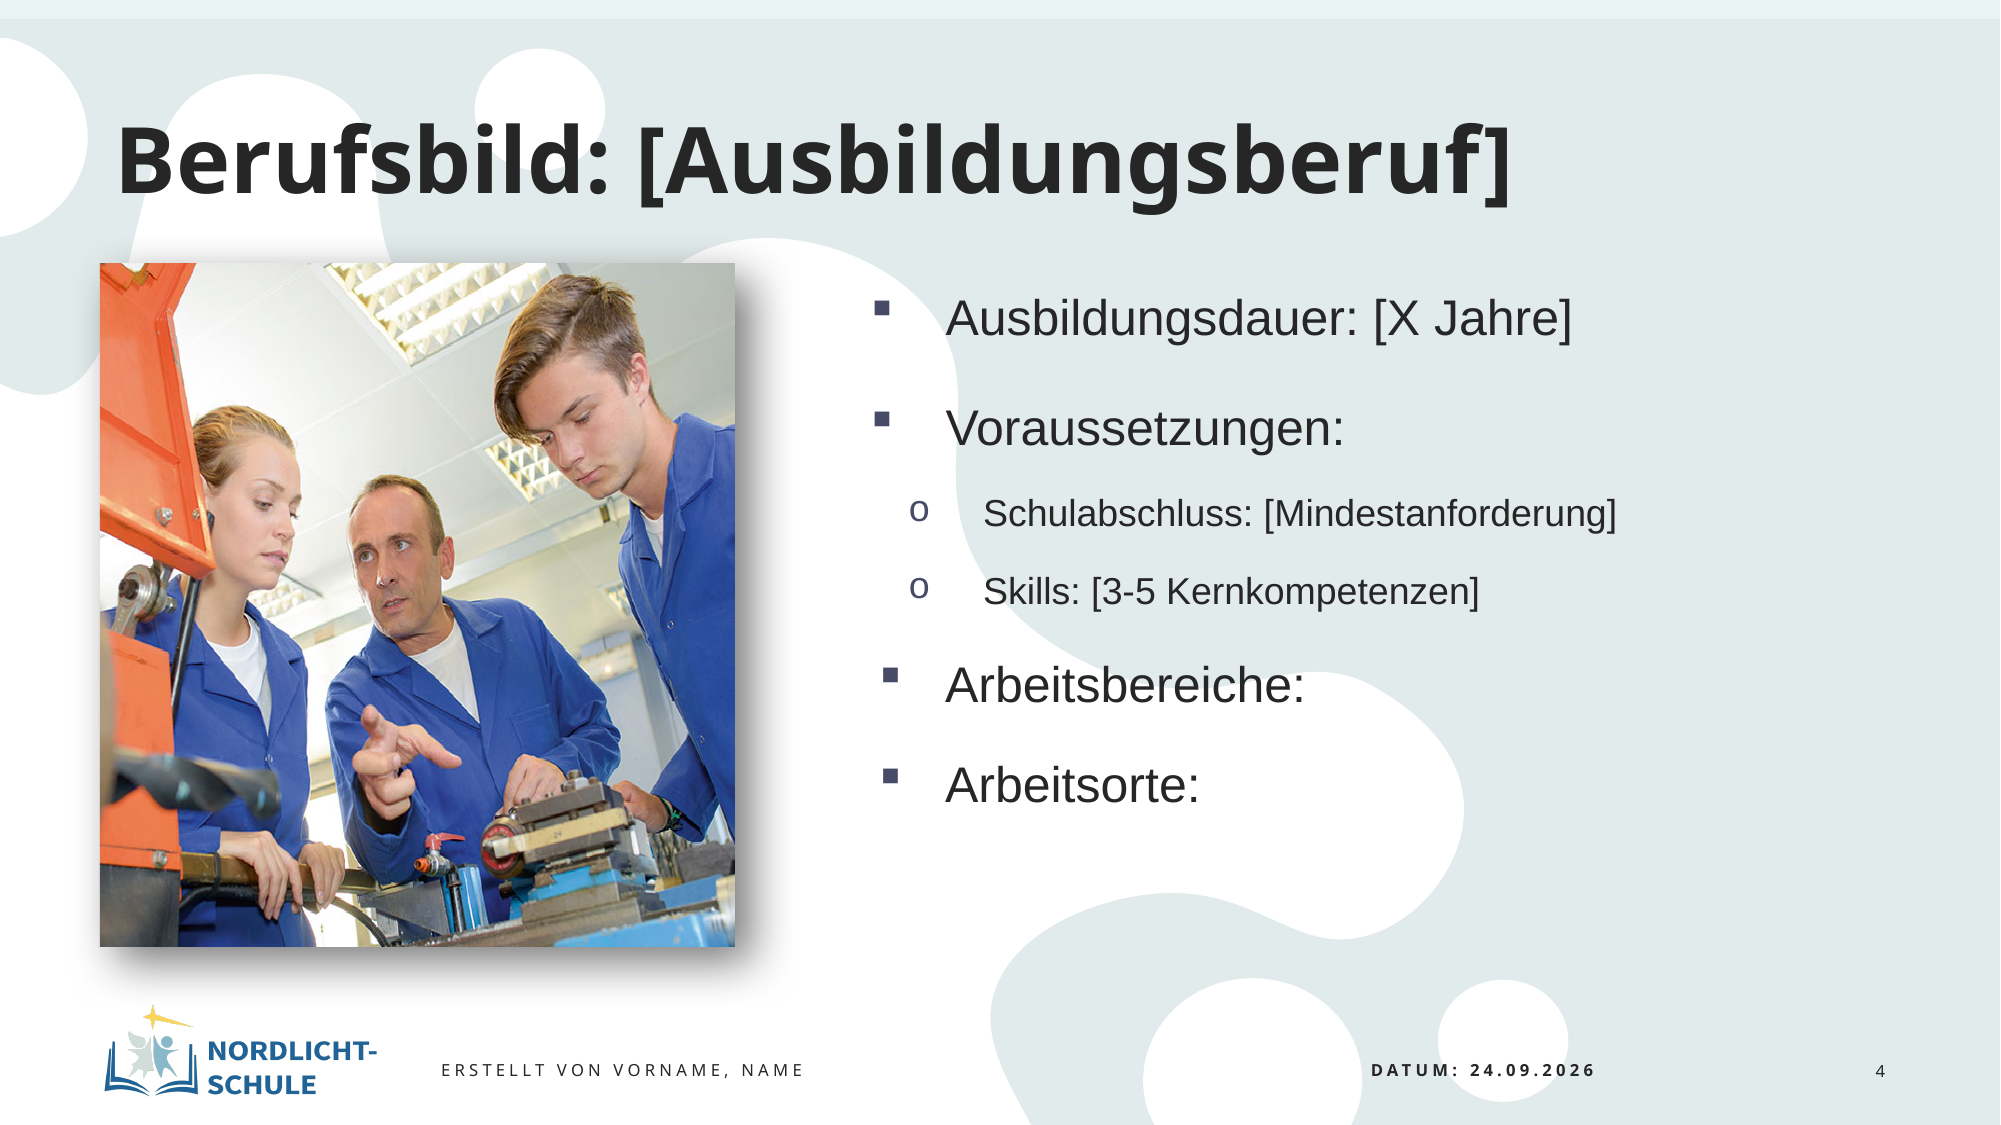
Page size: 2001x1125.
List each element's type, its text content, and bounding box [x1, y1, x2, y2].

picture [99, 263, 735, 947]
title Berufsbild: [Ausbildungsberuf] [99, 91, 1900, 220]
list Ausbildungsdauer: [X Jahre] Voraussetzungen: Schulabschluss: [Mindestanforderung] Skills: [3-5 Kernkompetenzen] Arbeitsbereiche: Arbeitsorte: [855, 247, 1857, 961]
picture [99, 1004, 379, 1102]
slide_number DATUM: 21.05.2025 [1355, 1041, 1643, 1102]
